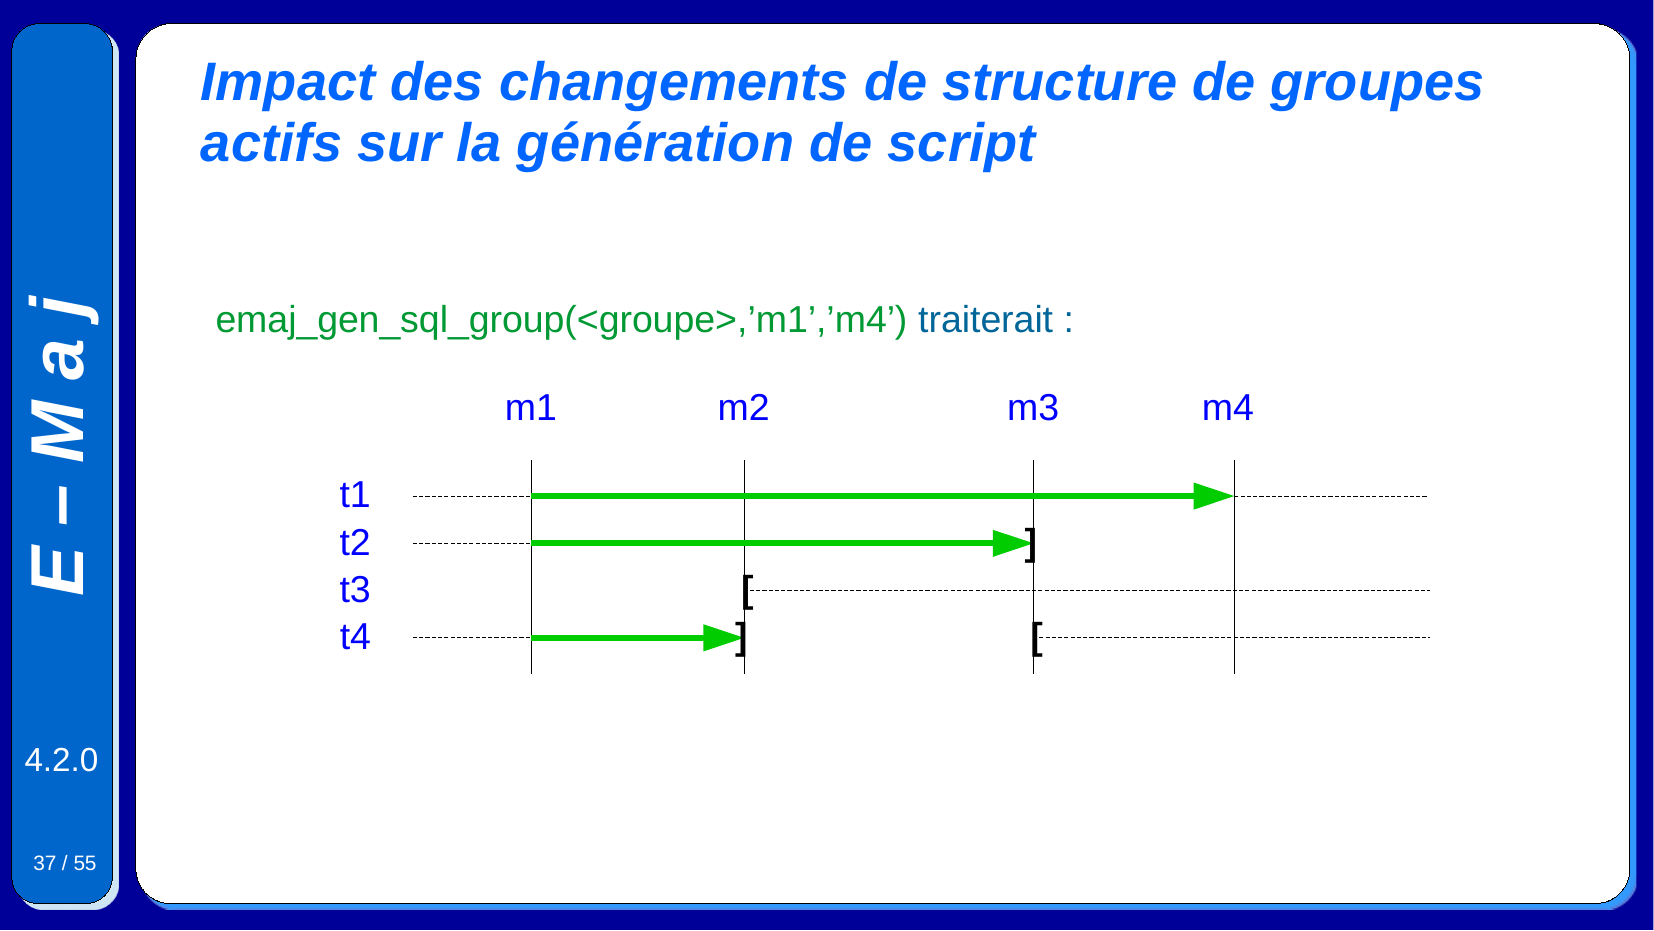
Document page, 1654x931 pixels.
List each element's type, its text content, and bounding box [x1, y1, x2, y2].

text_box emaj_gen_sql_group(<groupe>,’m1’,’m4’) traiterait : [200, 291, 1090, 349]
text_box ] [720, 608, 763, 666]
text_box m1 [490, 379, 572, 436]
text_box m2 [702, 379, 785, 436]
title Impact des changements de structure de groupes actifs sur la génération de script [200, 34, 1575, 191]
text_box m4 [1187, 379, 1269, 436]
text_box t2 [324, 513, 386, 561]
text_box t3 [324, 561, 386, 608]
text_box [ [726, 561, 769, 618]
text_box t4 [324, 608, 386, 666]
text_box ] [1009, 513, 1053, 571]
text_box m3 [992, 379, 1074, 436]
text_box t1 [324, 466, 386, 513]
text_box [ [1015, 608, 1058, 666]
